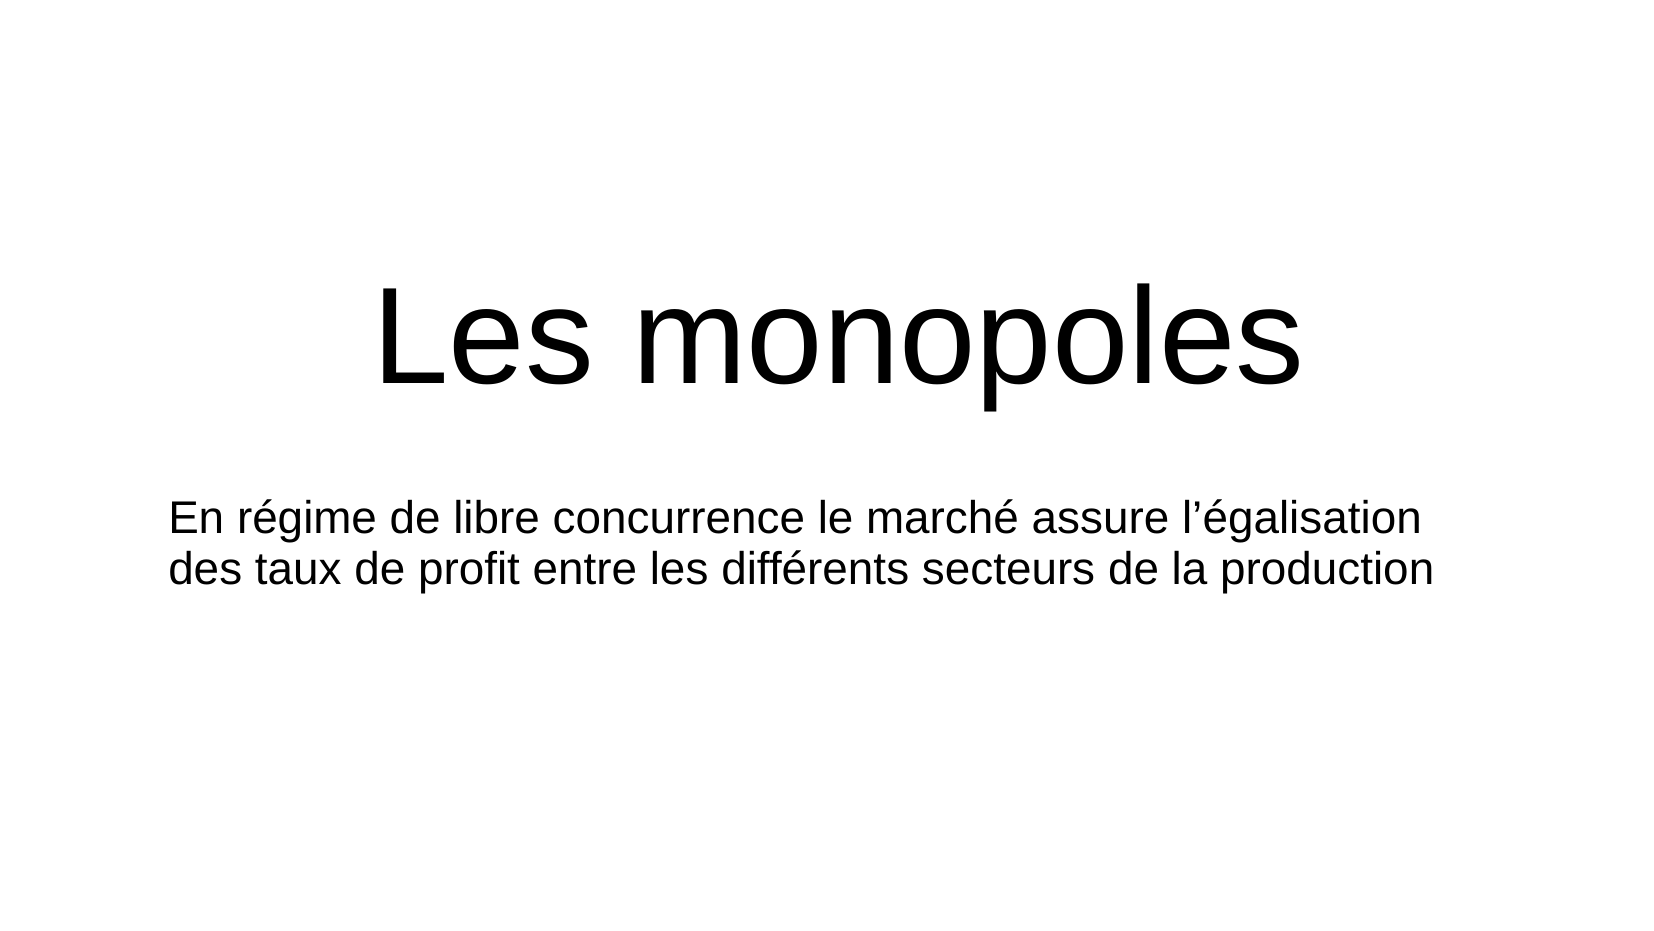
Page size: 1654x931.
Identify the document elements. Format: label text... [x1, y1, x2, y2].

text_box En régime de libre concurrence le marché assure l’égalisation des taux de profit entre les différents secteurs de la production [153, 484, 1453, 602]
title Les monopoles [94, 258, 1583, 414]
